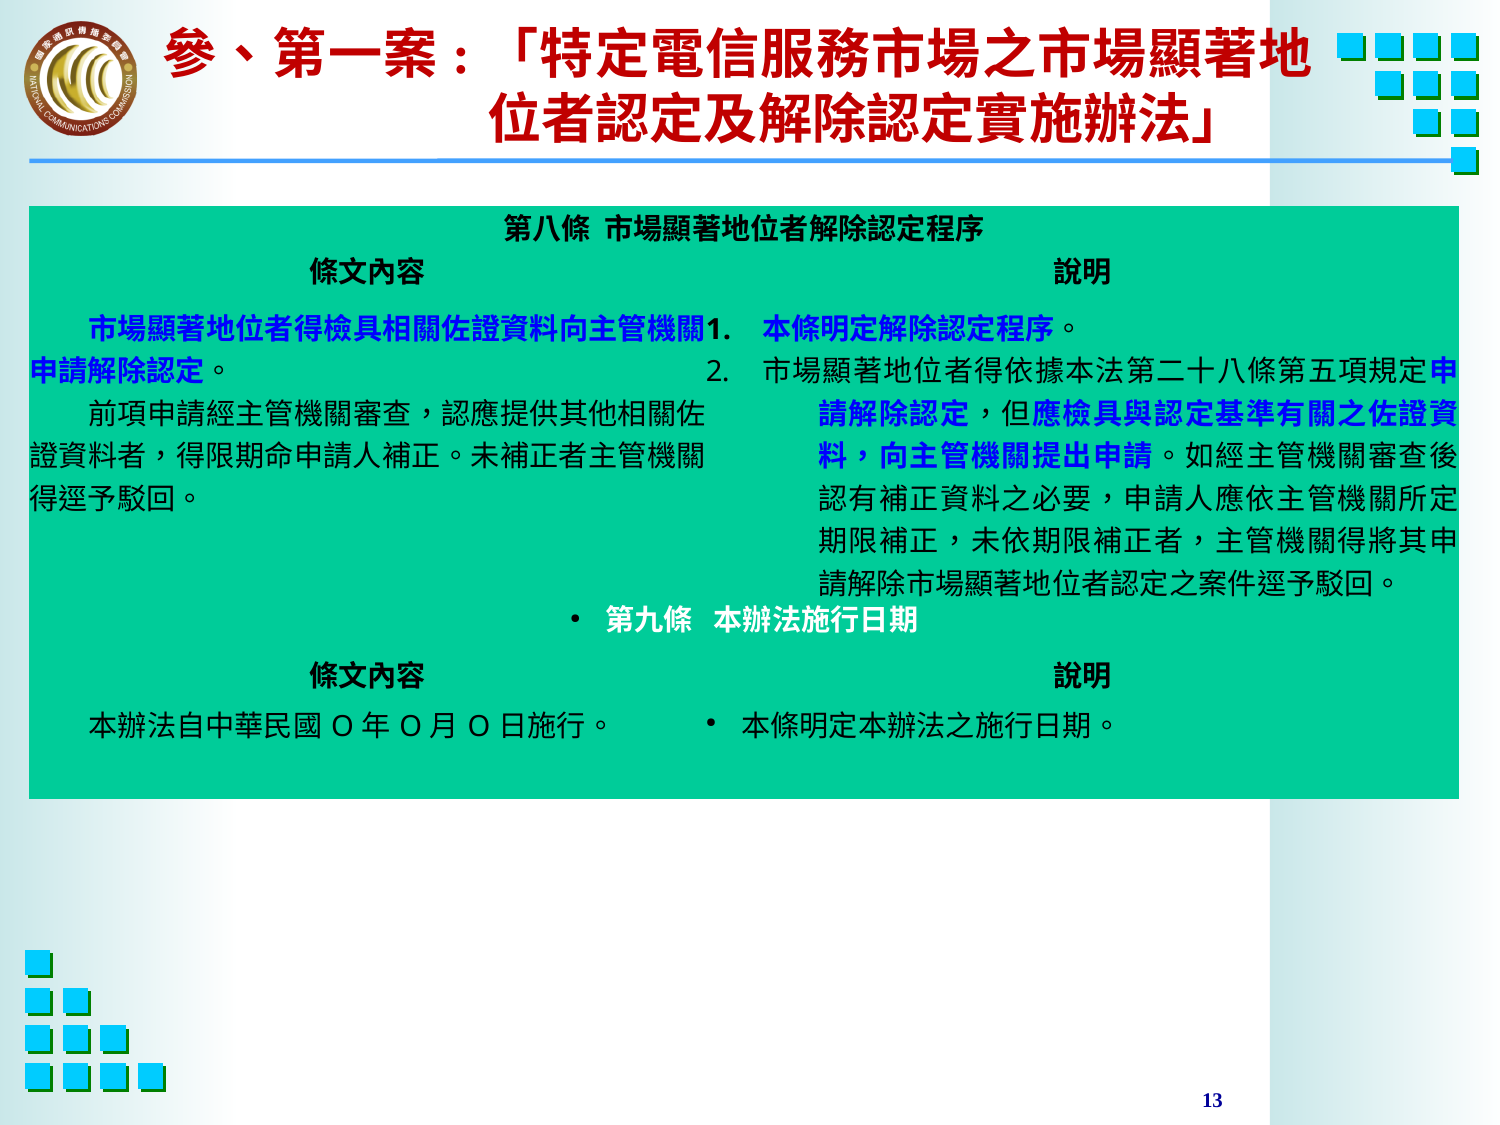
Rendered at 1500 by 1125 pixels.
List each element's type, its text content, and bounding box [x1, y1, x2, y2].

table_cell 市場顯著地位者得檢具相關佐證資料向主管機關申請解除認定。 前項申請經主管機關審查，認應提供其他相關佐證資料者，得限期命申請人補正。未補正者主管機關得逕予駁回。 [29, 305, 706, 603]
table_cell 本辦法自中華民國Ο年Ο月Ο日施行。 [29, 702, 706, 799]
title 參、第一案:「特定電信服務市場之市場顯著地位者認定及解除認定實施辦法」 [147, 7, 1329, 161]
table_cell 第九條 本辦法施行日期 [29, 603, 1459, 652]
table_cell 說明 [706, 255, 1459, 305]
table_cell 說明 [706, 652, 1459, 702]
table_cell 條文內容 [29, 652, 706, 702]
table_cell 條文內容 [29, 255, 706, 305]
table_cell 本條明定解除認定程序。 市場顯著地位者得依據本法第二十八條第五項規定申請解除認定，但應檢具與認定基準有關之佐證資料，向主管機關提出申請。如經主管機關審查後認有補正資料之必要，申請人應依主管機關所定期限補正，未依期限補正者，主管機關得將其申請解除市場顯著地位者認定之案件逕予駁回。 [706, 305, 1459, 603]
table_header 第八條 市場顯著地位者解除認定程序 [29, 206, 1459, 255]
table_cell 本條明定本辦法之施行日期。 [706, 702, 1459, 799]
